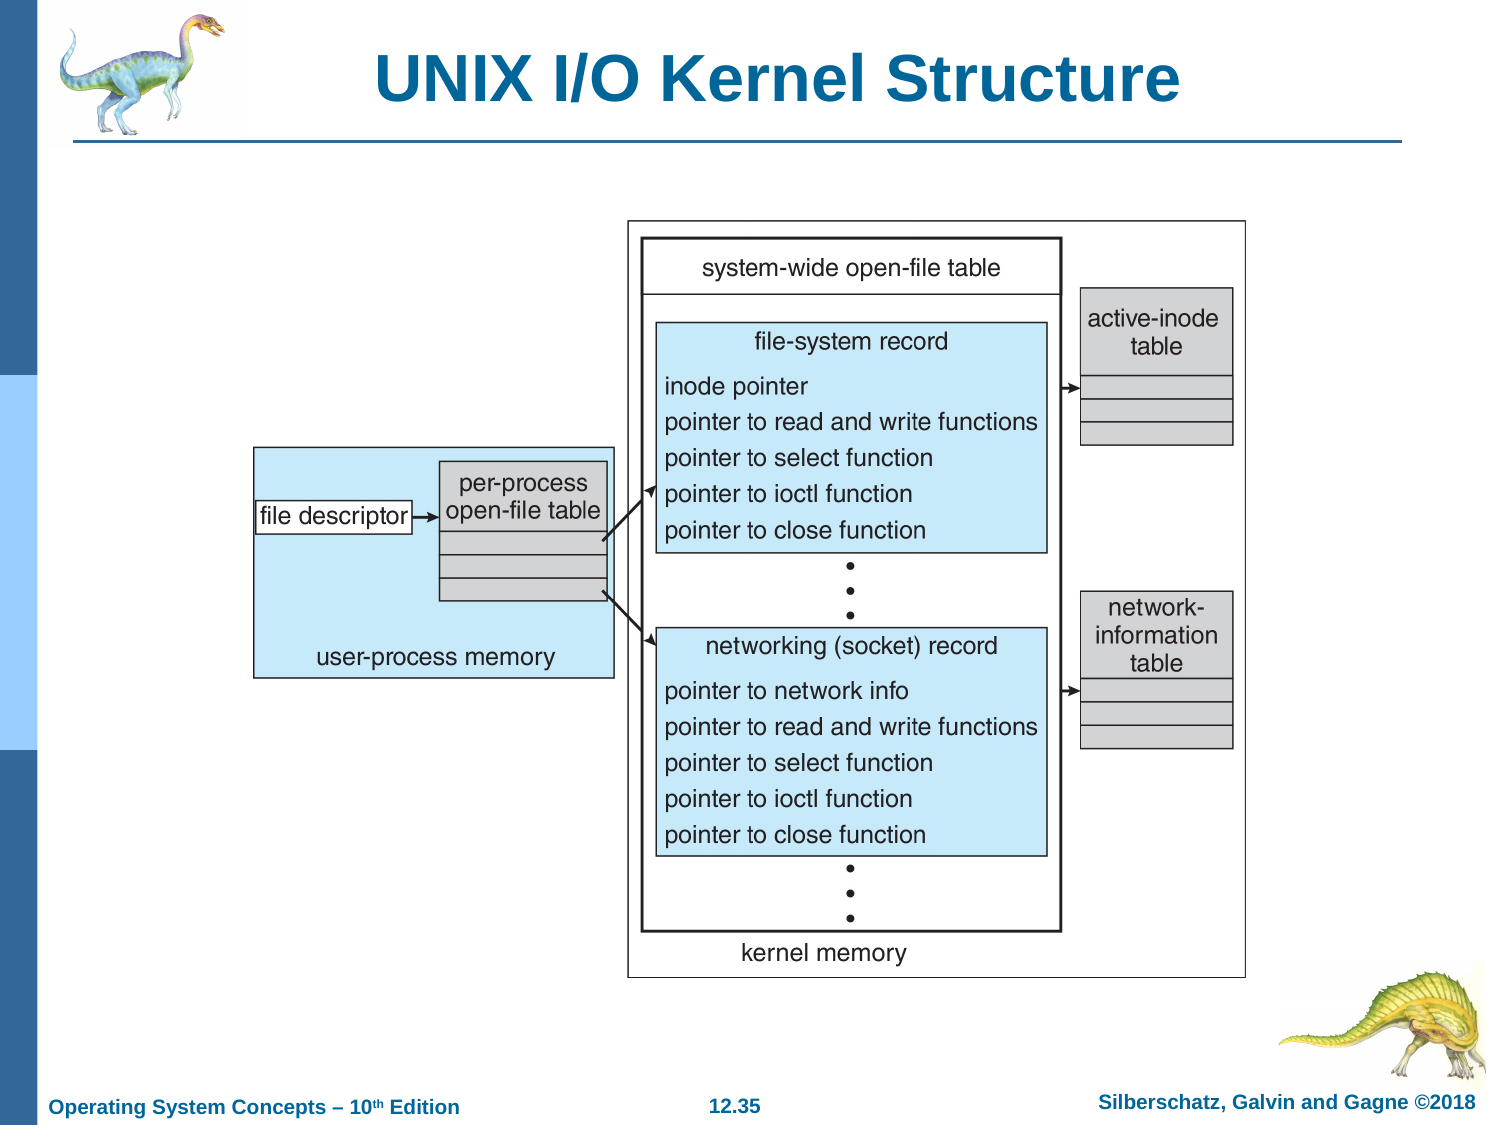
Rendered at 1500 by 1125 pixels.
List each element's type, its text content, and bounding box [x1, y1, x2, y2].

picture [1275, 959, 1486, 1090]
picture [253, 220, 1246, 978]
picture [46, 0, 243, 149]
picture [1415, 1094, 1423, 1099]
title UNIX I/O Kernel Structure [132, 27, 1425, 123]
